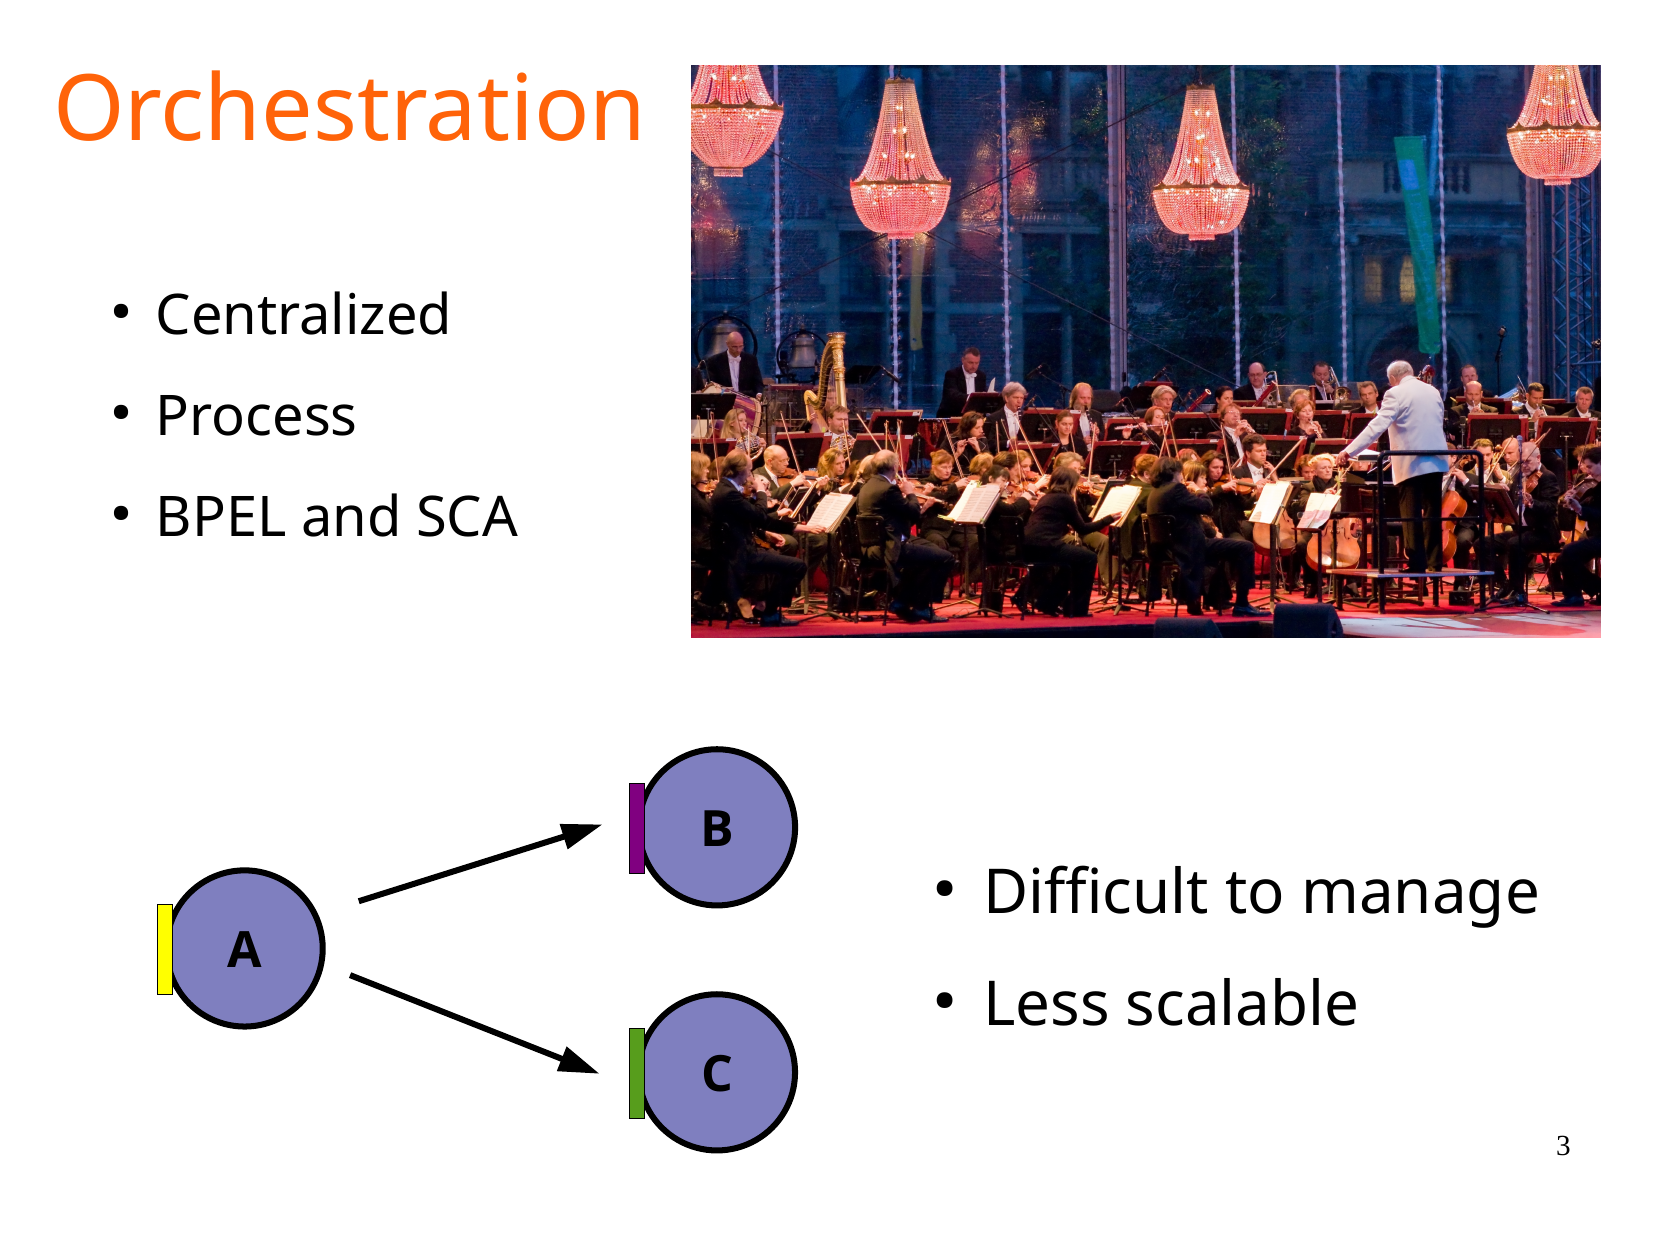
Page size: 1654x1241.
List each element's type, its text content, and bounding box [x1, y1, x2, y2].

text_box [629, 1028, 645, 1119]
title Orchestration [53, 11, 1542, 198]
text_box A [173, 870, 323, 1027]
text_box B [645, 749, 796, 906]
list Centralized Process BPEL and SCA [96, 274, 691, 556]
text_box C [645, 994, 796, 1151]
picture [691, 65, 1601, 638]
text_box [157, 904, 173, 995]
text_box [629, 783, 645, 874]
list Difficult to manage Less scalable [917, 847, 1577, 1046]
